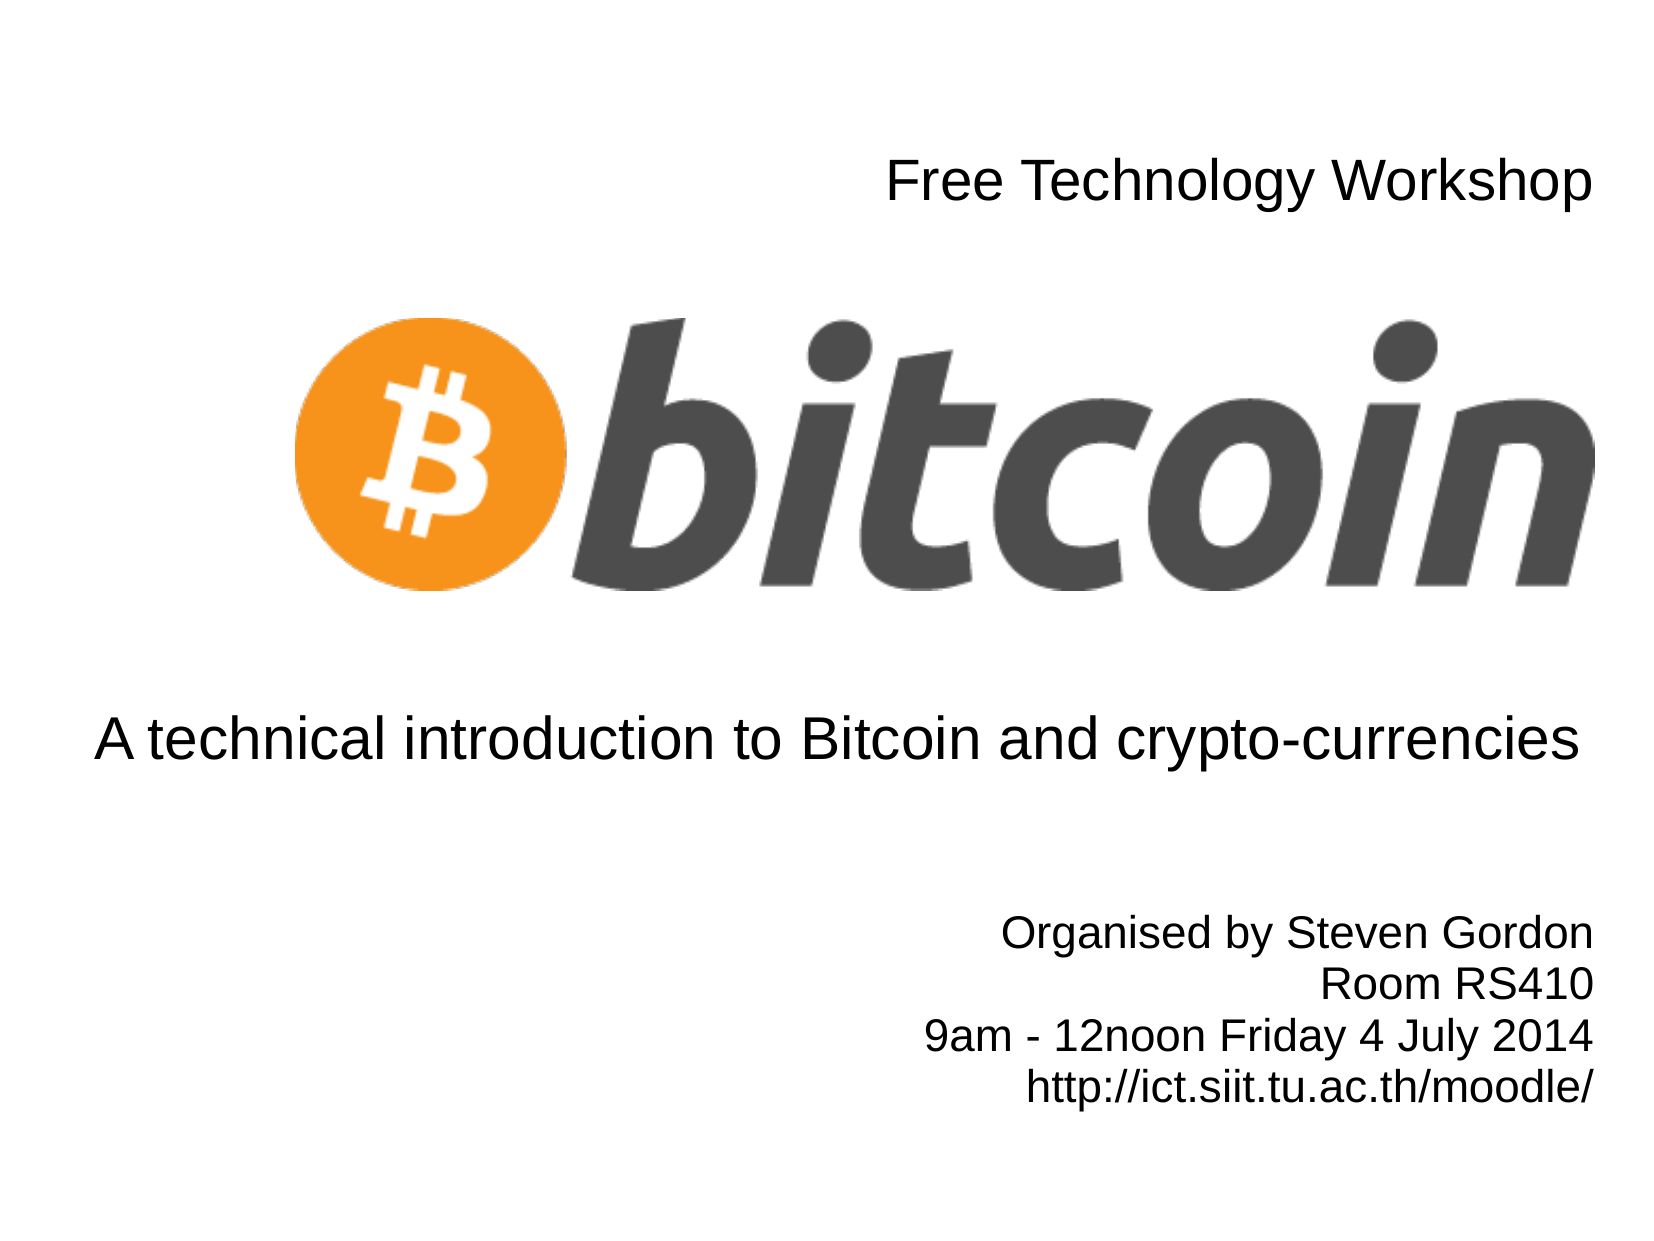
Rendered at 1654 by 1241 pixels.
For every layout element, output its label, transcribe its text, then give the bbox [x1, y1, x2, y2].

subtitle Free Technology Workshop A technical introduction to Bitcoin and crypto-currencies Organised by Steven Gordon Room RS410 9am - 12noon Friday 4 July 2014 http://ict.siit.tu.ac.th/moodle/ [82, 42, 1595, 1217]
picture [295, 318, 1595, 591]
